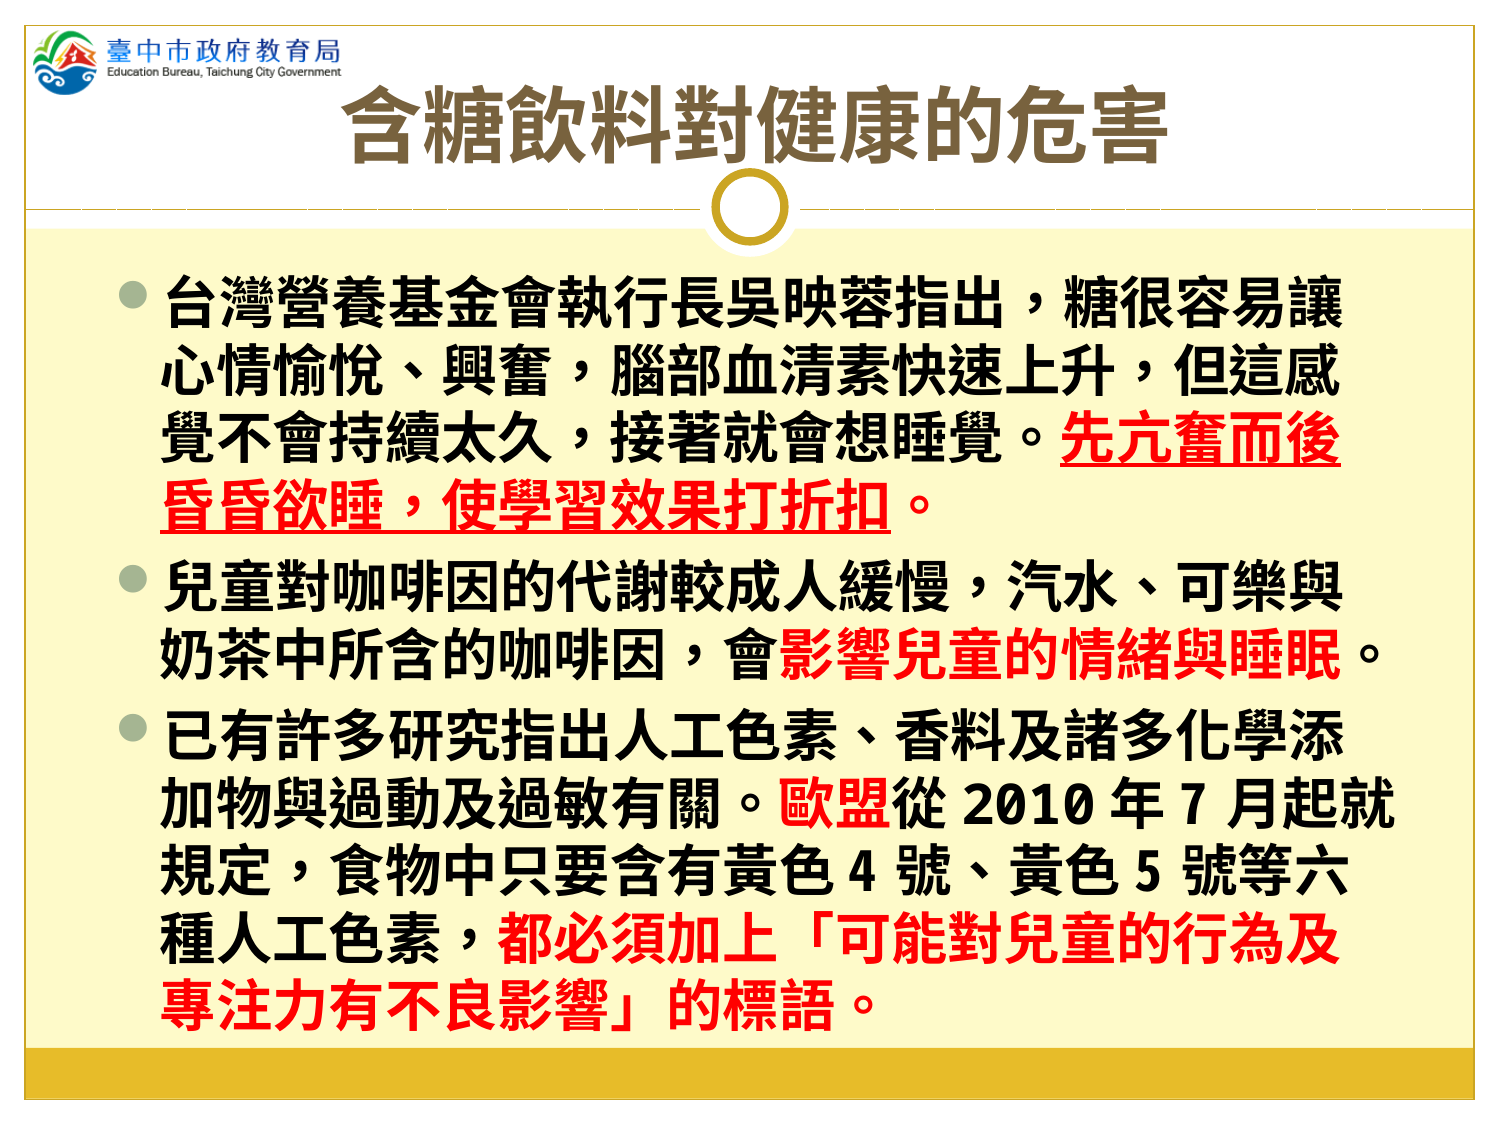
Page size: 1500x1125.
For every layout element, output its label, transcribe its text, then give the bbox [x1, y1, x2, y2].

list 台灣營養基金會執行長吳映蓉指出，糖很容易讓心情愉悅、興奮，腦部血清素快速上升，但這感覺不會持續太久，接著就會想睡覺。先亢奮而後昏昏欲睡，使學習效果打折扣。 兒童對咖啡因的代謝較成人緩慢，汽水、可樂與奶茶中所含的咖啡因，會影響兒童的情緒與睡眠。 已有許多研究指出人工色素、香料及諸多化學添加物與過動及過敏有關。歐盟從2010年7月起就規定，食物中只要含有黃色4號、黃色5號等六種人工色素，都必須加上「可能對兒童的行為及專注力有不良影響」的標語。 [100, 259, 1412, 1125]
title 含糖飲料對健康的危害 [100, 19, 1412, 181]
picture [29, 24, 348, 97]
